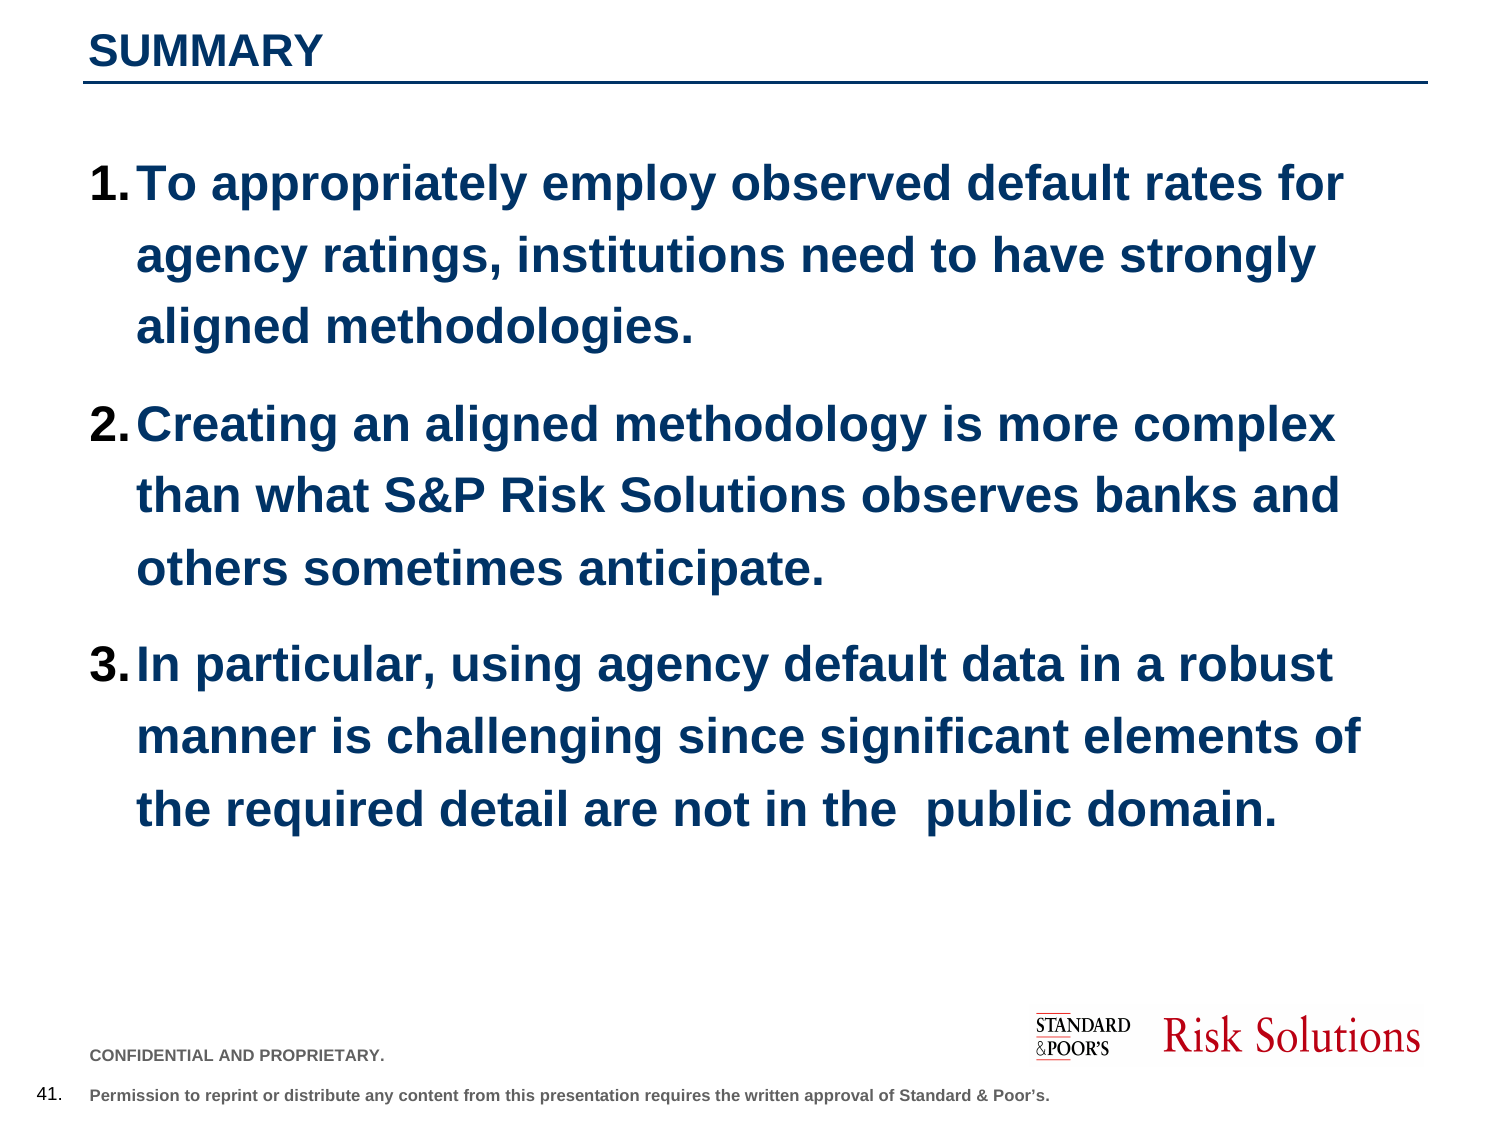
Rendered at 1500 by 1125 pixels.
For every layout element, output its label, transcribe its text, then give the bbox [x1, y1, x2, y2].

list To appropriately employ observed default rates for agency ratings, institutions need to have strongly aligned methodologies. Creating an aligned methodology is more complex than what S&P Risk Solutions observes banks and others sometimes anticipate. In particular, using agency default data in a robust manner is challenging since significant elements of the required detail are not in the public domain. [74, 130, 1426, 982]
title SUMMARY [73, 8, 1429, 85]
picture [1029, 1004, 1424, 1067]
